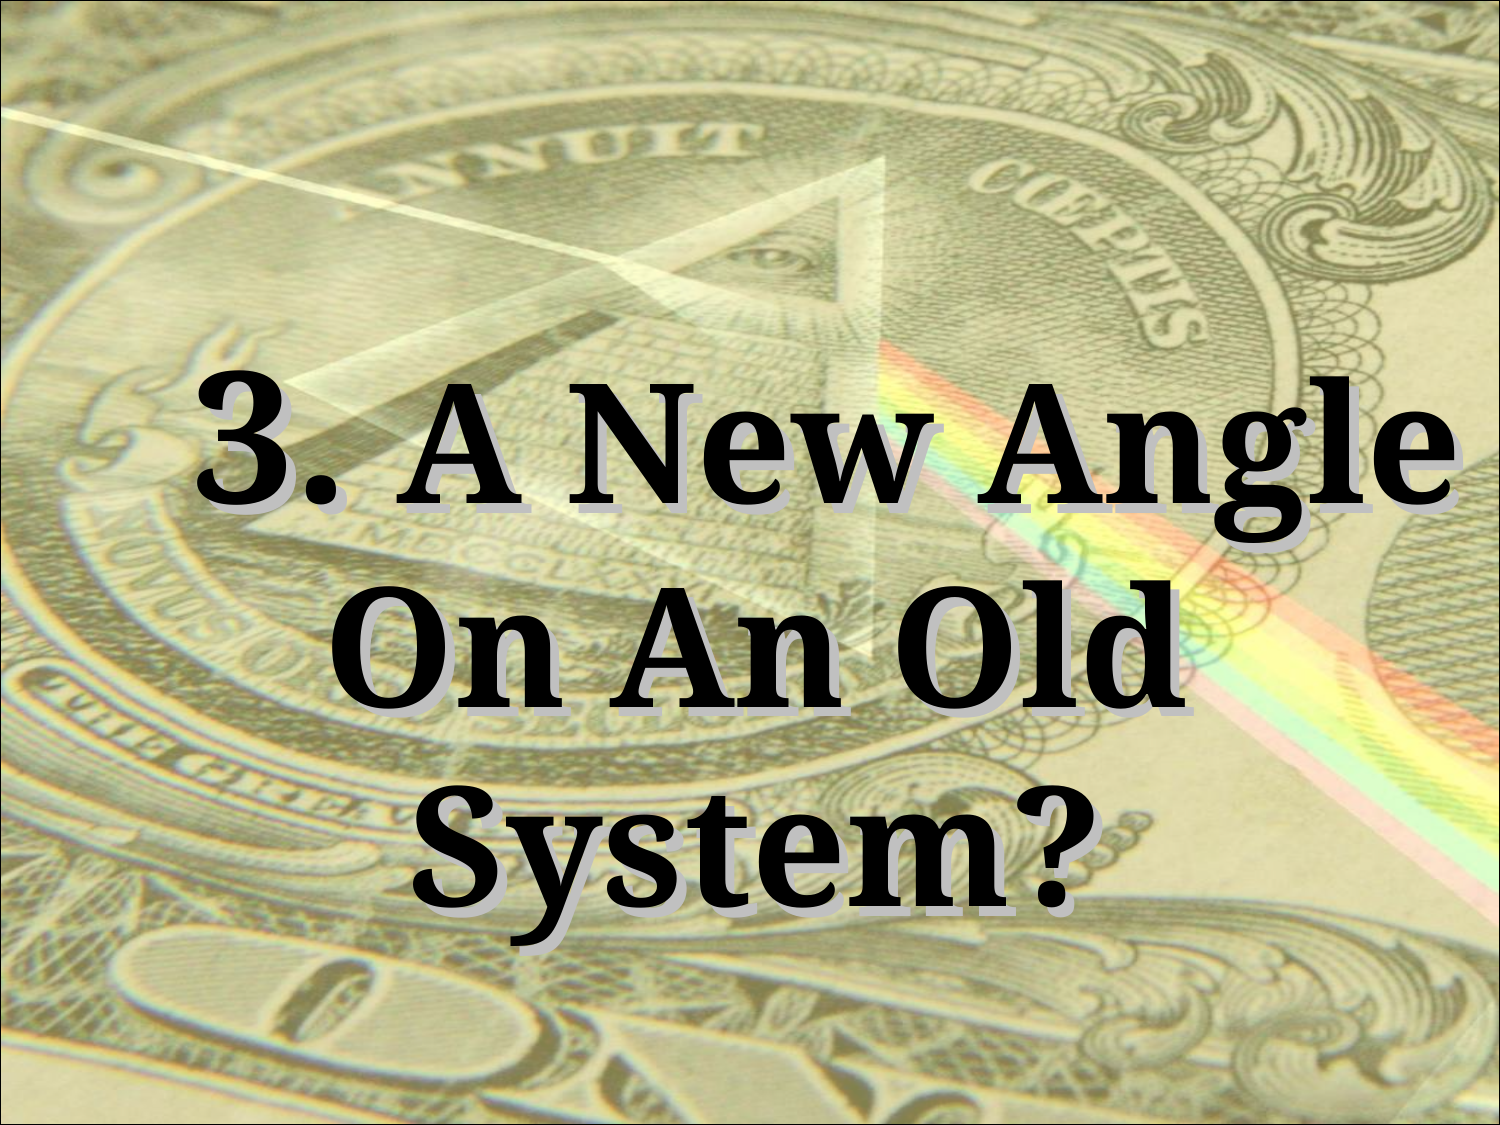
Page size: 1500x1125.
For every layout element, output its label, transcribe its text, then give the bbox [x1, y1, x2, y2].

text_box 3. A New Angle On An Old System? [5, 532, 1500, 729]
text_box [1243, 517, 1282, 532]
text_box [1254, 432, 1268, 462]
text_box [1152, 426, 1161, 435]
text_box [0, 0, 1500, 1125]
text_box [1283, 419, 1292, 426]
text_box [1235, 508, 1246, 513]
